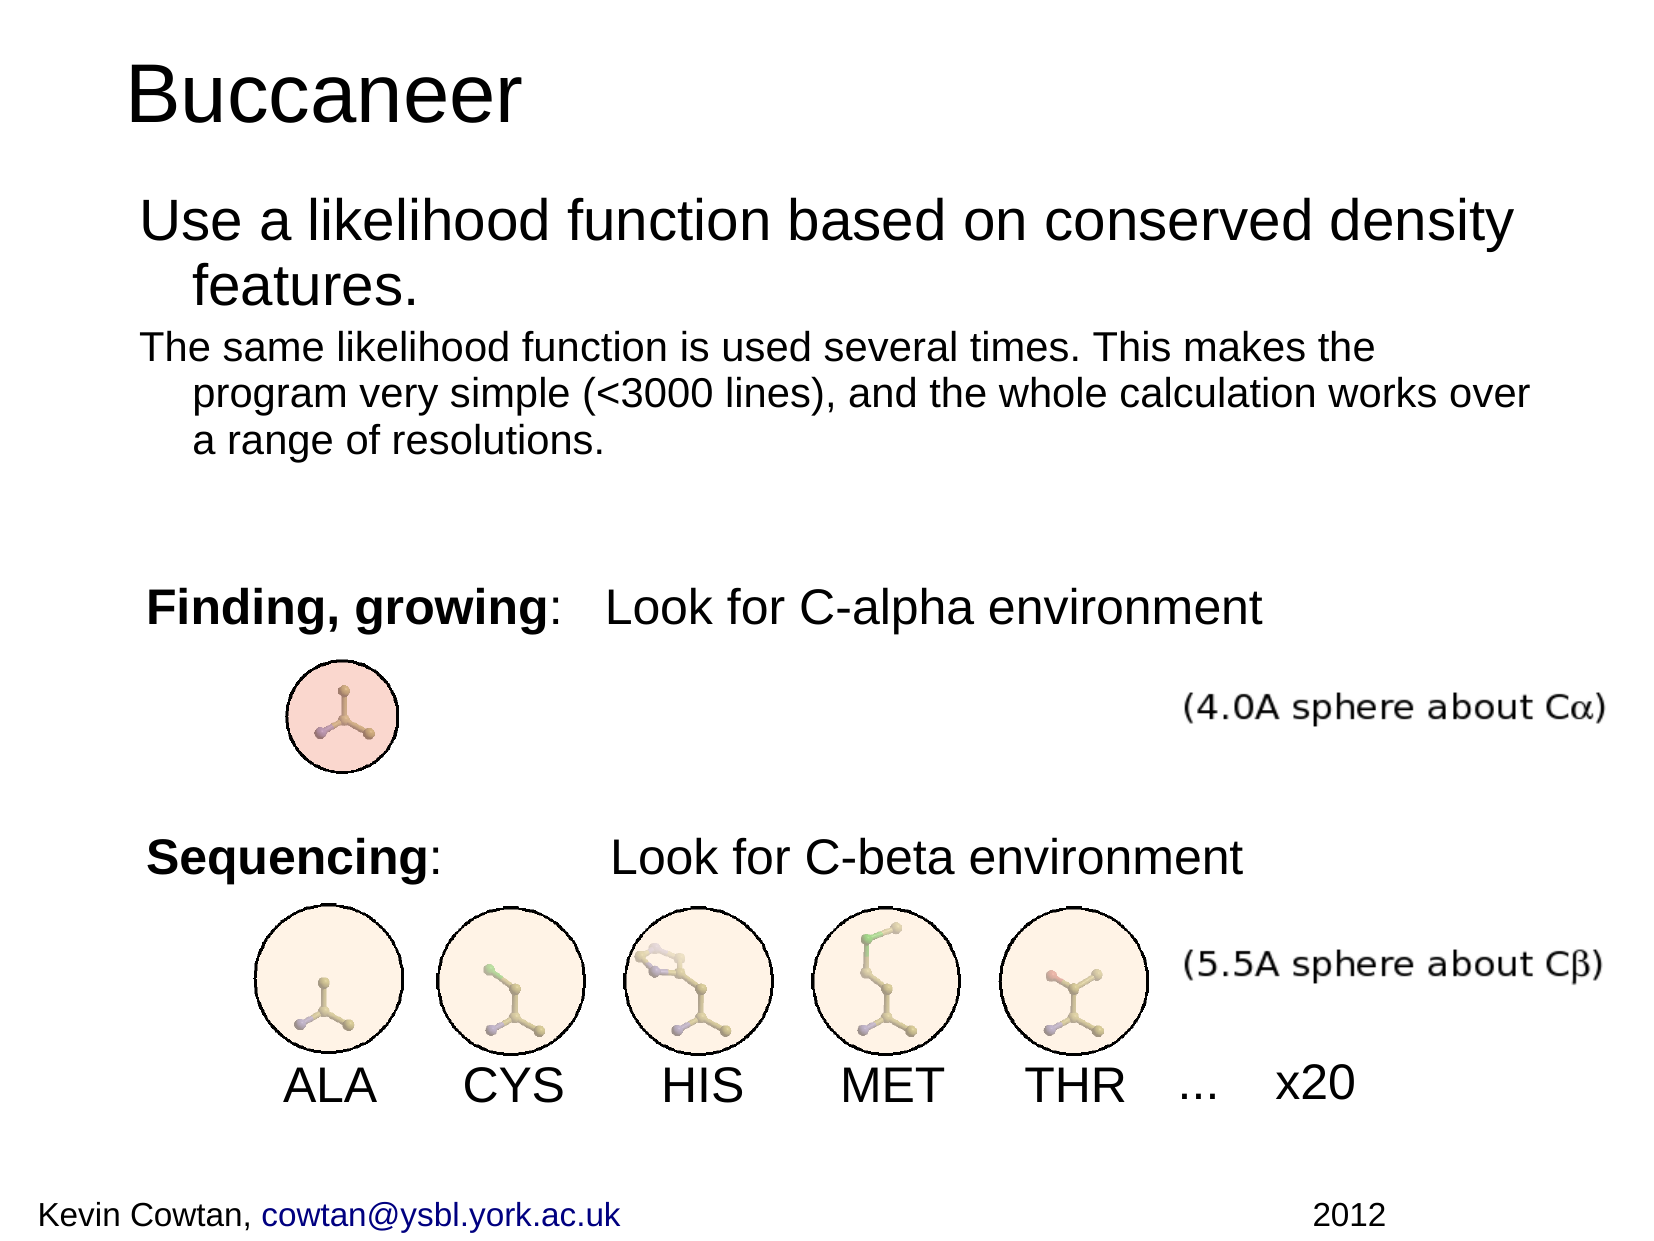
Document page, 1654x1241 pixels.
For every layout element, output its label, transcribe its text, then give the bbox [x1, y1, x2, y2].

text_box ALA [283, 1056, 378, 1119]
title Buccaneer [125, 37, 1538, 151]
picture [811, 906, 962, 1057]
text_box ... x20 [1177, 1054, 1357, 1117]
picture [248, 903, 405, 1055]
text_box THR [1024, 1057, 1127, 1120]
picture [1182, 941, 1609, 991]
text_box MET [840, 1057, 946, 1120]
picture [1182, 684, 1612, 735]
list Use a likelihood function based on conserved density features. The same likelihood function is used several times. This makes the program very simple (<3000 lines), and the whole calculation works over a range of resolutions. [121, 187, 1534, 1127]
picture [998, 906, 1150, 1057]
text_box CYS [462, 1057, 566, 1120]
picture [268, 644, 418, 775]
text_box Finding, growing: Look for C-alpha environment [145, 578, 1264, 644]
text_box HIS [661, 1057, 745, 1120]
picture [623, 906, 775, 1057]
text_box Sequencing: Look for C-beta environment [145, 828, 1245, 894]
picture [436, 906, 588, 1057]
